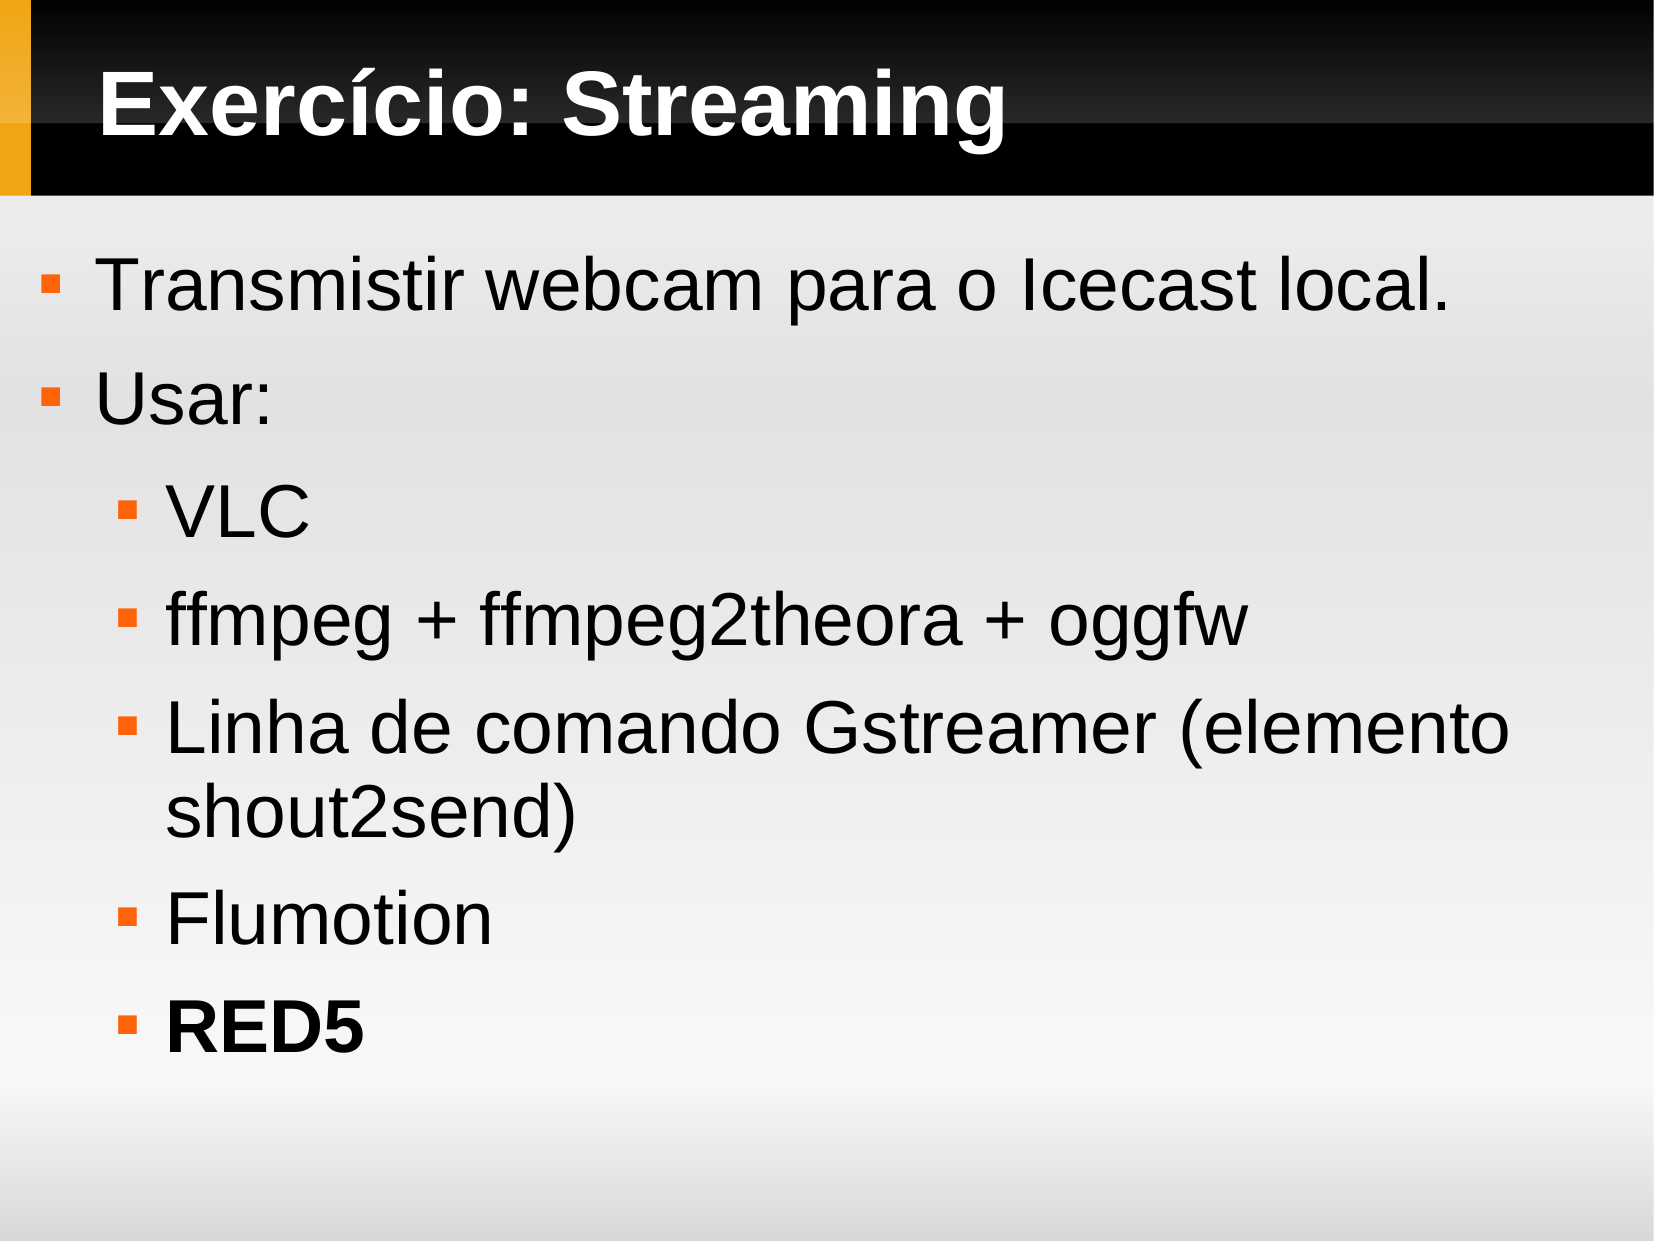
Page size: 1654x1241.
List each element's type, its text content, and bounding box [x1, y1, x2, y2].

title Exercício: Streaming [64, 7, 1654, 200]
picture [0, 0, 1654, 1241]
list Transmistir webcam para o Icecast local. Usar: VLC ffmpeg + ffmpeg2theora + oggfw Linha de comando Gstreamer (elemento shout2send) Flumotion RED5 [23, 242, 1636, 1241]
